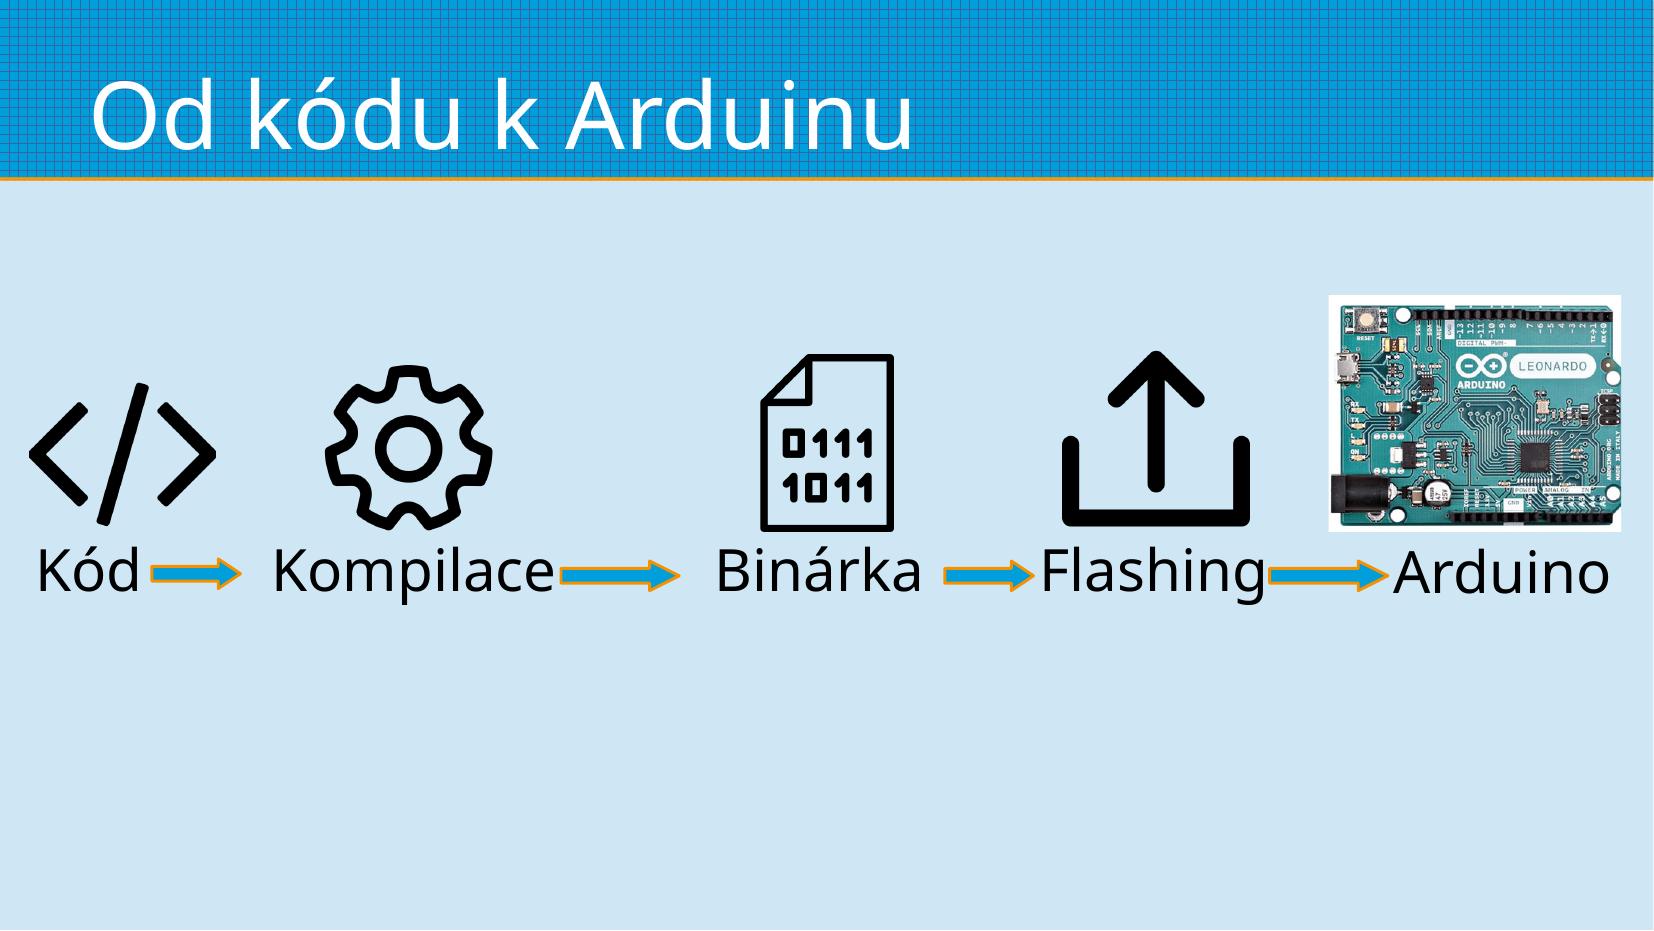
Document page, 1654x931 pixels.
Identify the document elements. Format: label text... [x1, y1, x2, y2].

text_box Flashing [1033, 483, 1300, 654]
picture [1062, 345, 1250, 532]
text_box Kompilace [265, 483, 591, 654]
text_box Binárka [708, 483, 945, 654]
title Od kódu k Arduinu [88, 14, 1565, 178]
picture [29, 354, 216, 541]
text_box Arduino [1387, 501, 1654, 639]
picture [1328, 295, 1622, 532]
picture [315, 354, 502, 541]
text_box [151, 558, 241, 589]
text_box [561, 561, 680, 591]
text_box Kód [29, 541, 207, 654]
picture [738, 354, 916, 532]
text_box [944, 561, 1034, 591]
text_box [1269, 561, 1388, 591]
